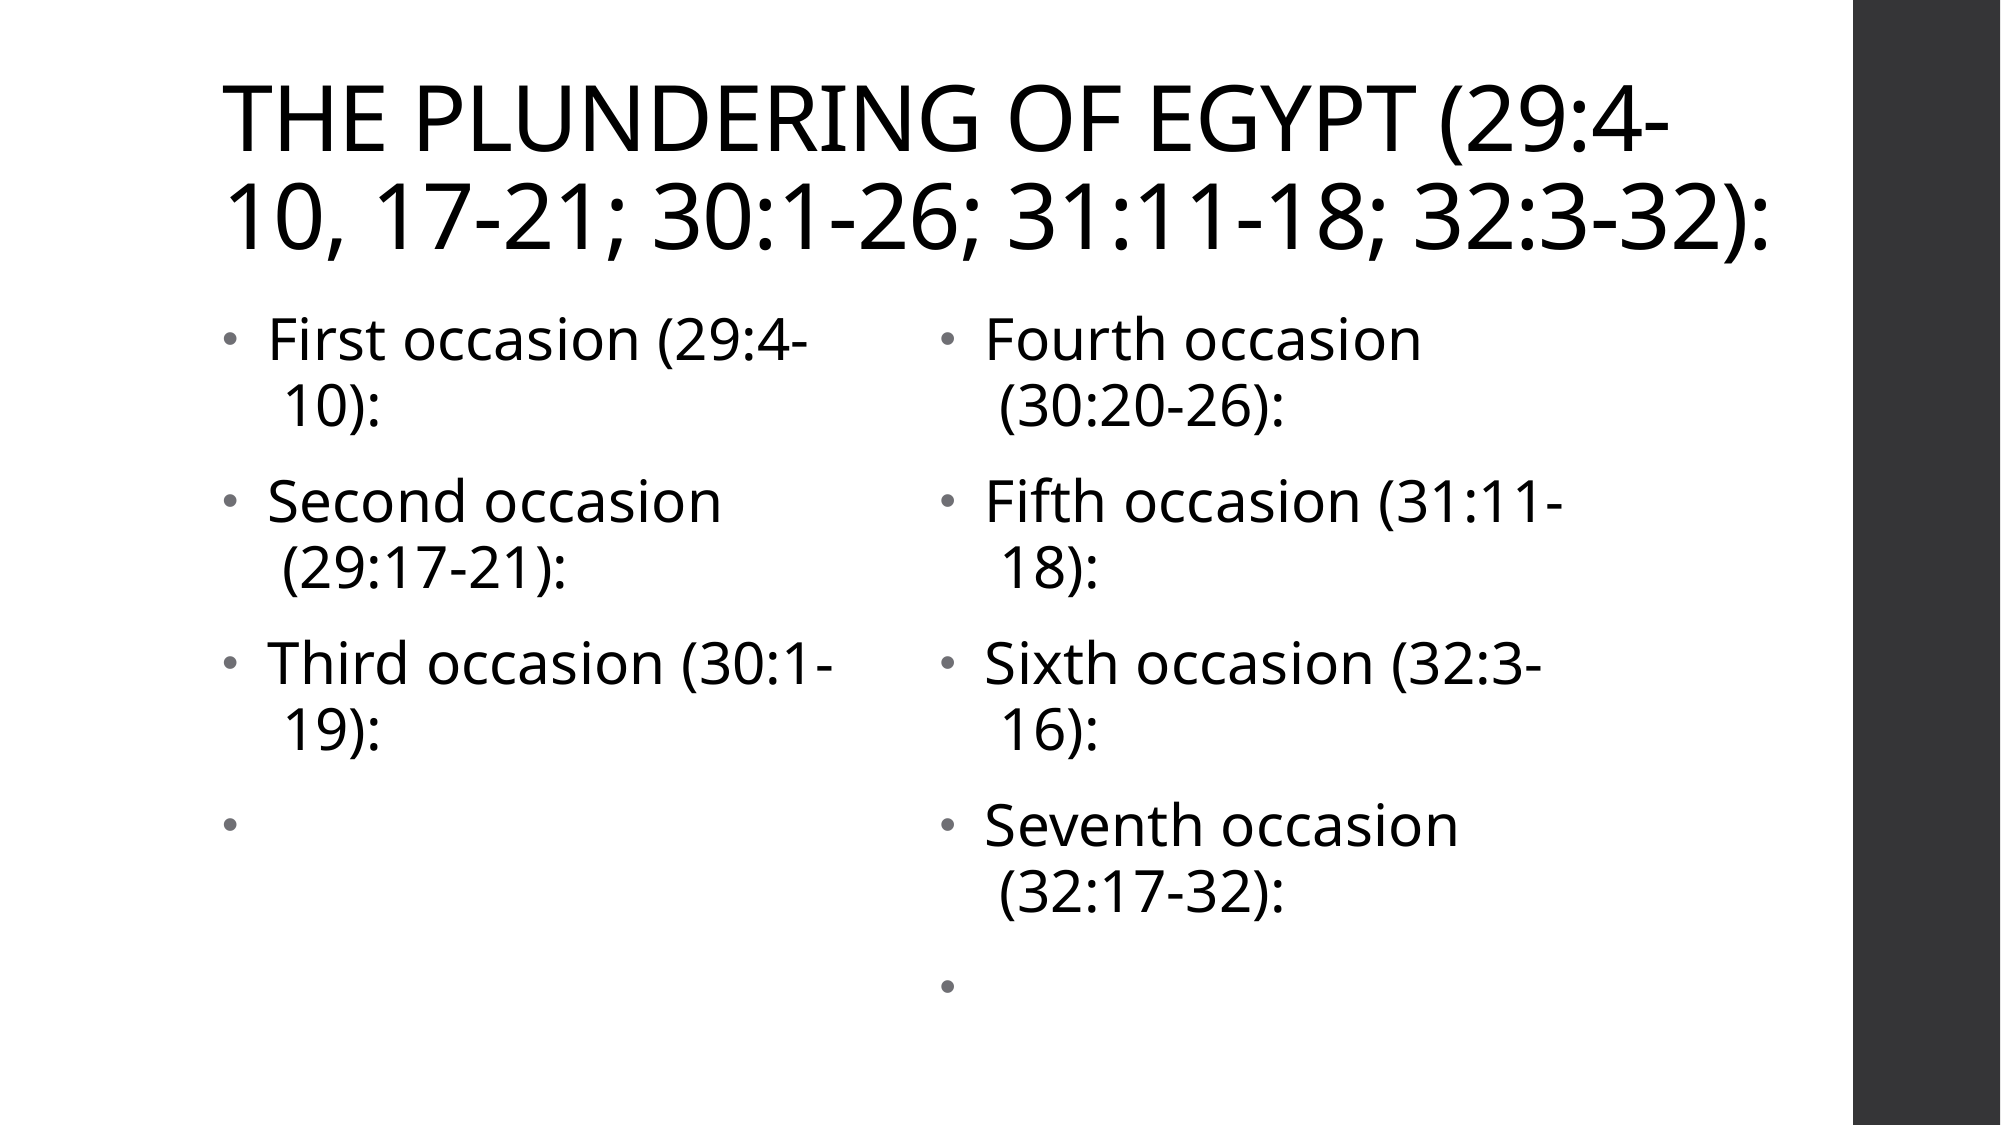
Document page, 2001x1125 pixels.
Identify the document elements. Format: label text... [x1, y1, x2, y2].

list First occasion (29:4-10): Second occasion (29:17-21): Third occasion (30:1-19): [207, 299, 900, 1014]
list Fourth occasion (30:20-26): Fifth occasion (31:11-18): Sixth occasion (32:3-16): Seventh occasion (32:17-32): [924, 299, 1617, 1014]
title THE PLUNDERING OF EGYPT (29:4-10, 17-21; 30:1-26; 31:11-18; 32:3-32): [206, 60, 1797, 278]
